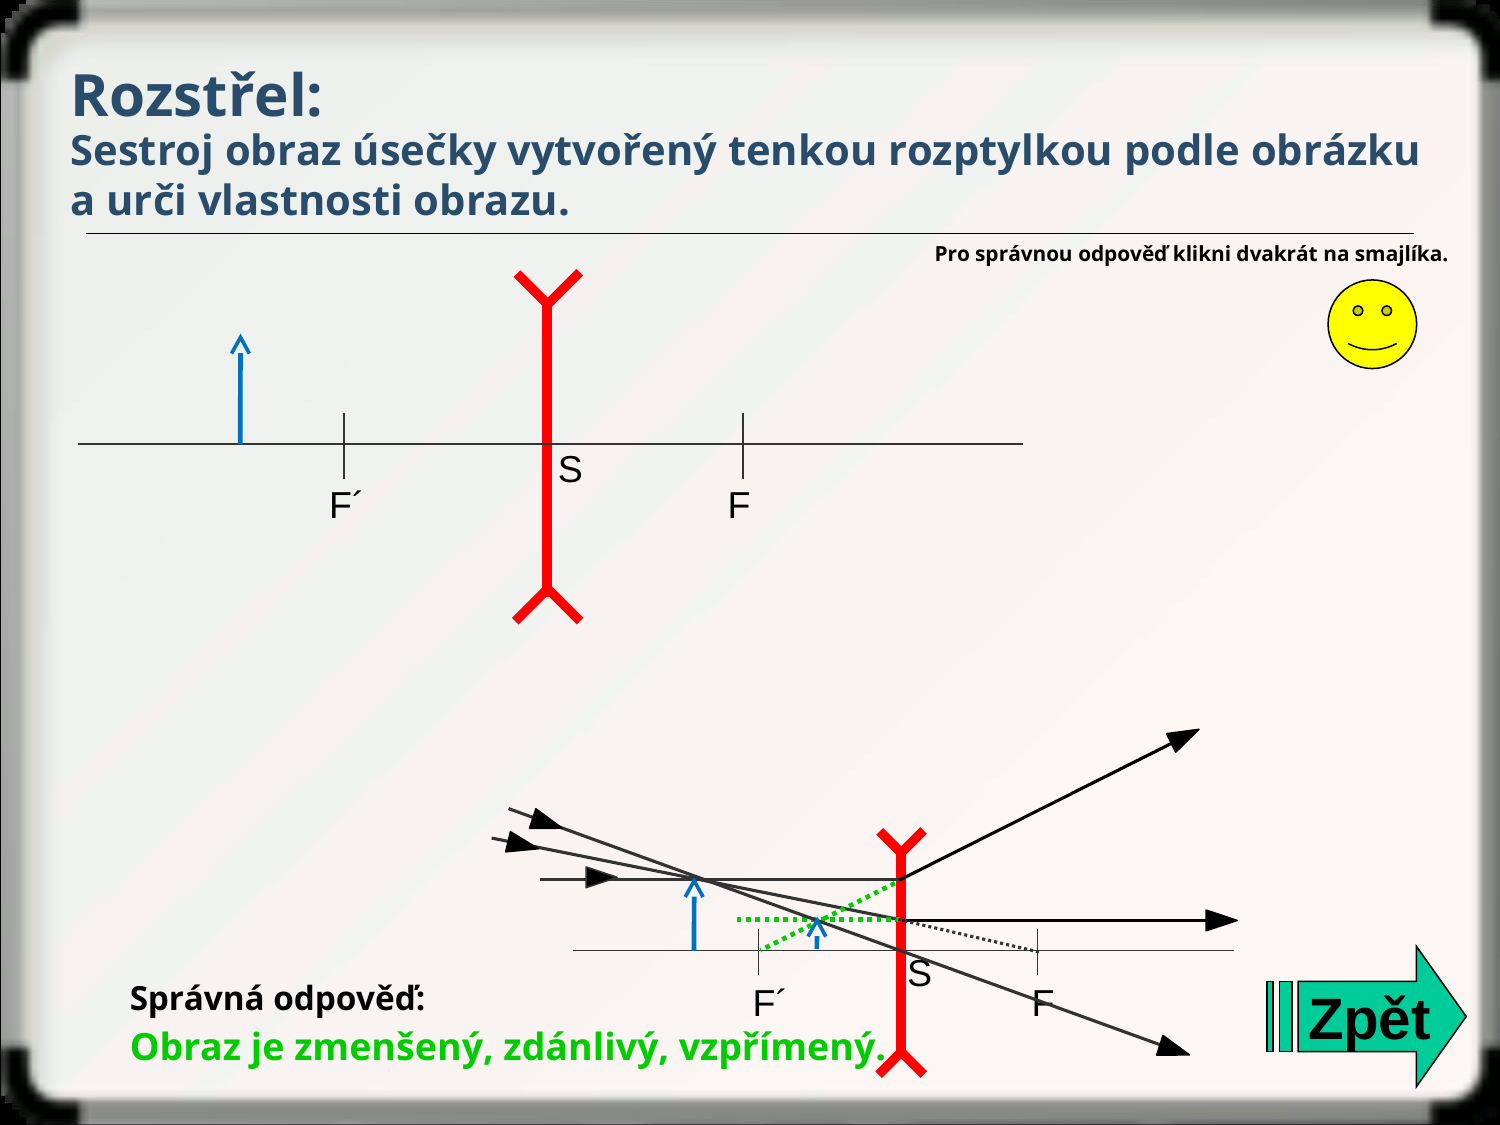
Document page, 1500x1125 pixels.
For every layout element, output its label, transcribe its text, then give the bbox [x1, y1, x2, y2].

text_box Zpět [1298, 946, 1467, 1087]
text_box F´ [737, 971, 810, 997]
text_box F [1016, 971, 1064, 1007]
text_box [586, 866, 618, 888]
text_box Zpět [1279, 981, 1292, 1052]
text_box S [543, 436, 610, 498]
text_box Obraz je zmenšený, zdánlivý, vzpřímený. [115, 997, 913, 1094]
text_box [1166, 729, 1199, 753]
text_box F [1016, 995, 1064, 1032]
text_box Rozstřel: [55, 54, 1391, 126]
text_box [529, 808, 563, 829]
picture [0, 0, 1500, 1125]
text_box S [892, 950, 959, 1002]
text_box Sestroj obraz úsečky vytvořený tenkou rozptylkou podle obrázku a urči vlastnosti obrazu. [55, 126, 1452, 222]
text_box [1156, 1035, 1190, 1056]
text_box Zpět [1267, 981, 1273, 1052]
text_box [505, 831, 539, 852]
text_box S [892, 941, 959, 969]
text_box [1206, 910, 1238, 931]
text_box Pro správnou odpověď klikni dvakrát na smajlíka. [919, 205, 1464, 301]
text_box F´ [314, 473, 382, 535]
text_box Správná odpověď: [115, 950, 455, 997]
text_box [1328, 279, 1417, 369]
text_box F [713, 473, 780, 535]
